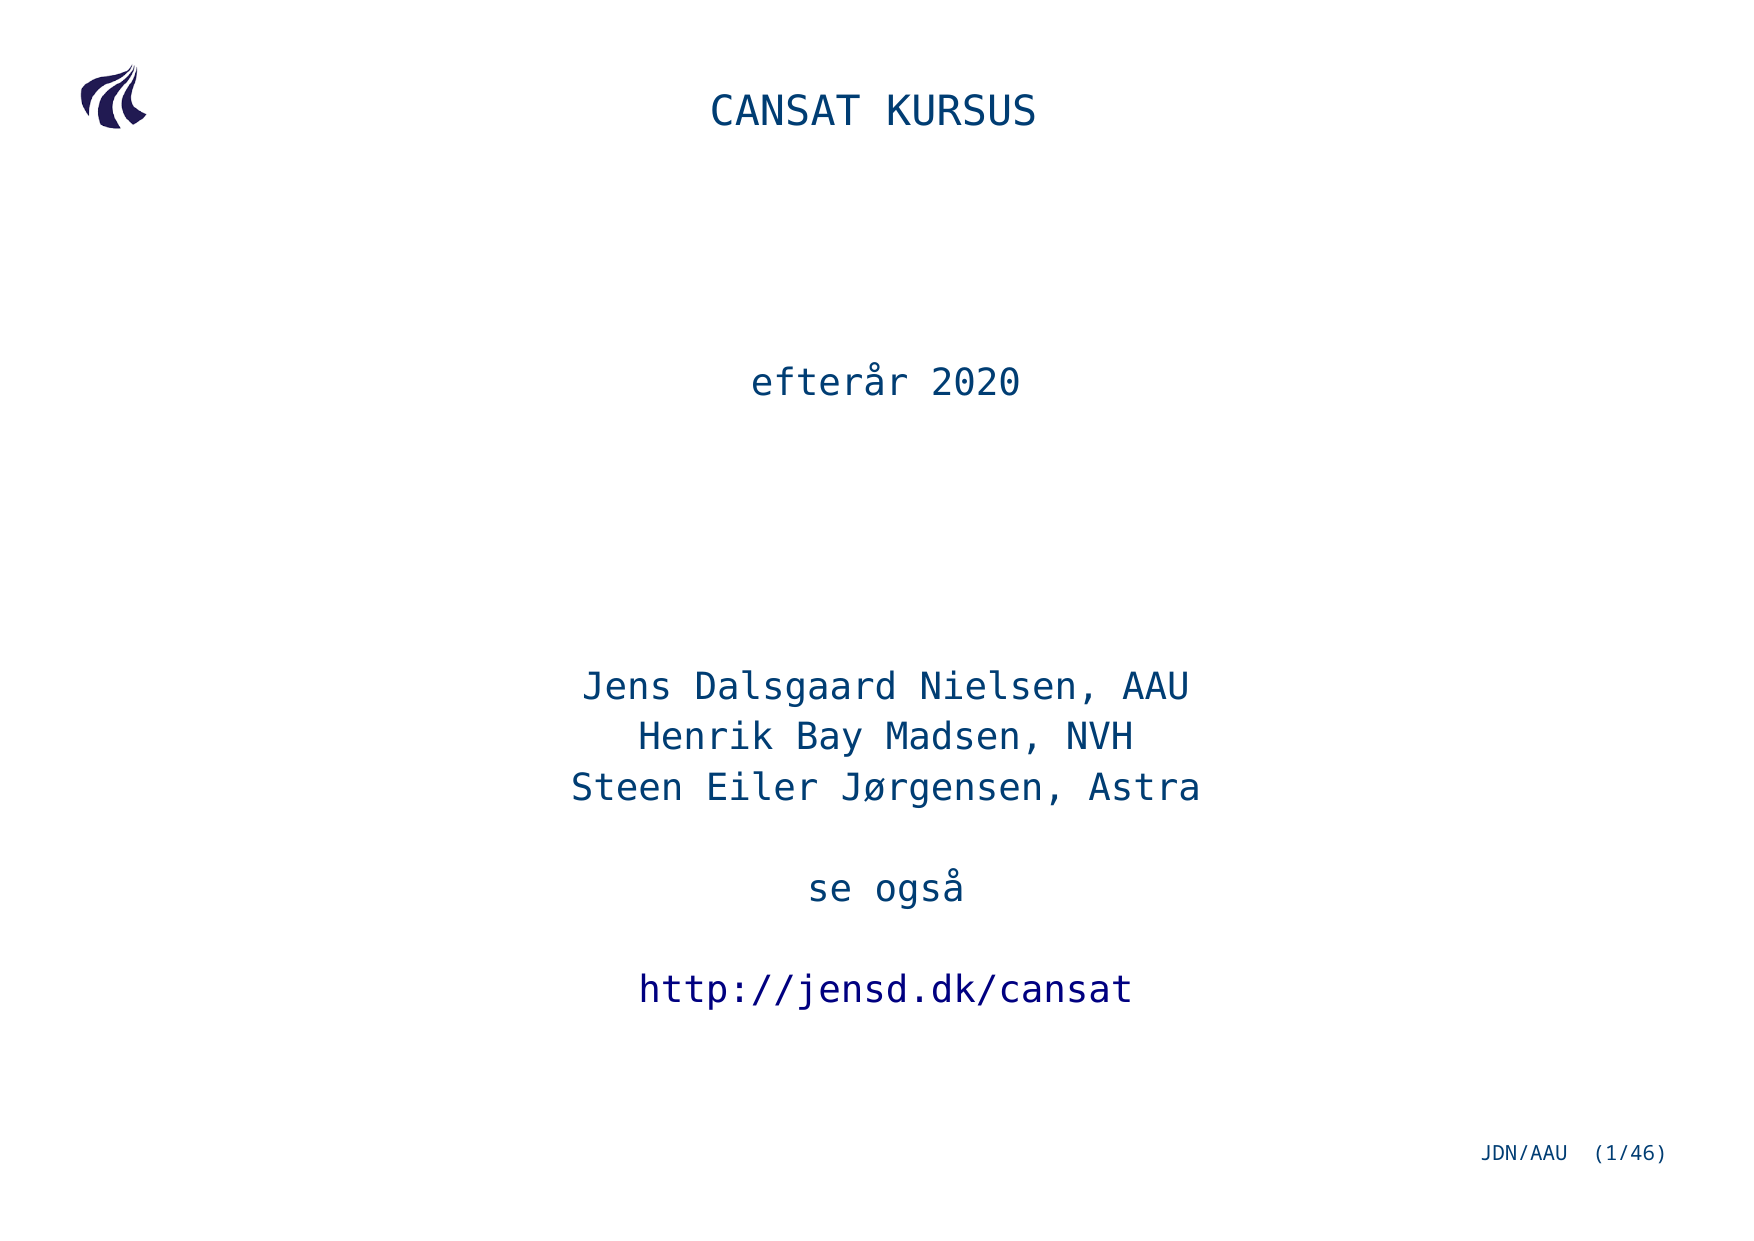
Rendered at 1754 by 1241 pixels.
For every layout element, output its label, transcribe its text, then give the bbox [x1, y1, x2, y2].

picture [76, 60, 151, 131]
list efterår 2020 Jens Dalsgaard Nielsen, AAU Henrik Bay Madsen, NVH Steen Eiler Jørgensen, Astra se også http://jensd.dk/cansat [148, 209, 1606, 1114]
title CANSAT KURSUS [175, 82, 1573, 141]
